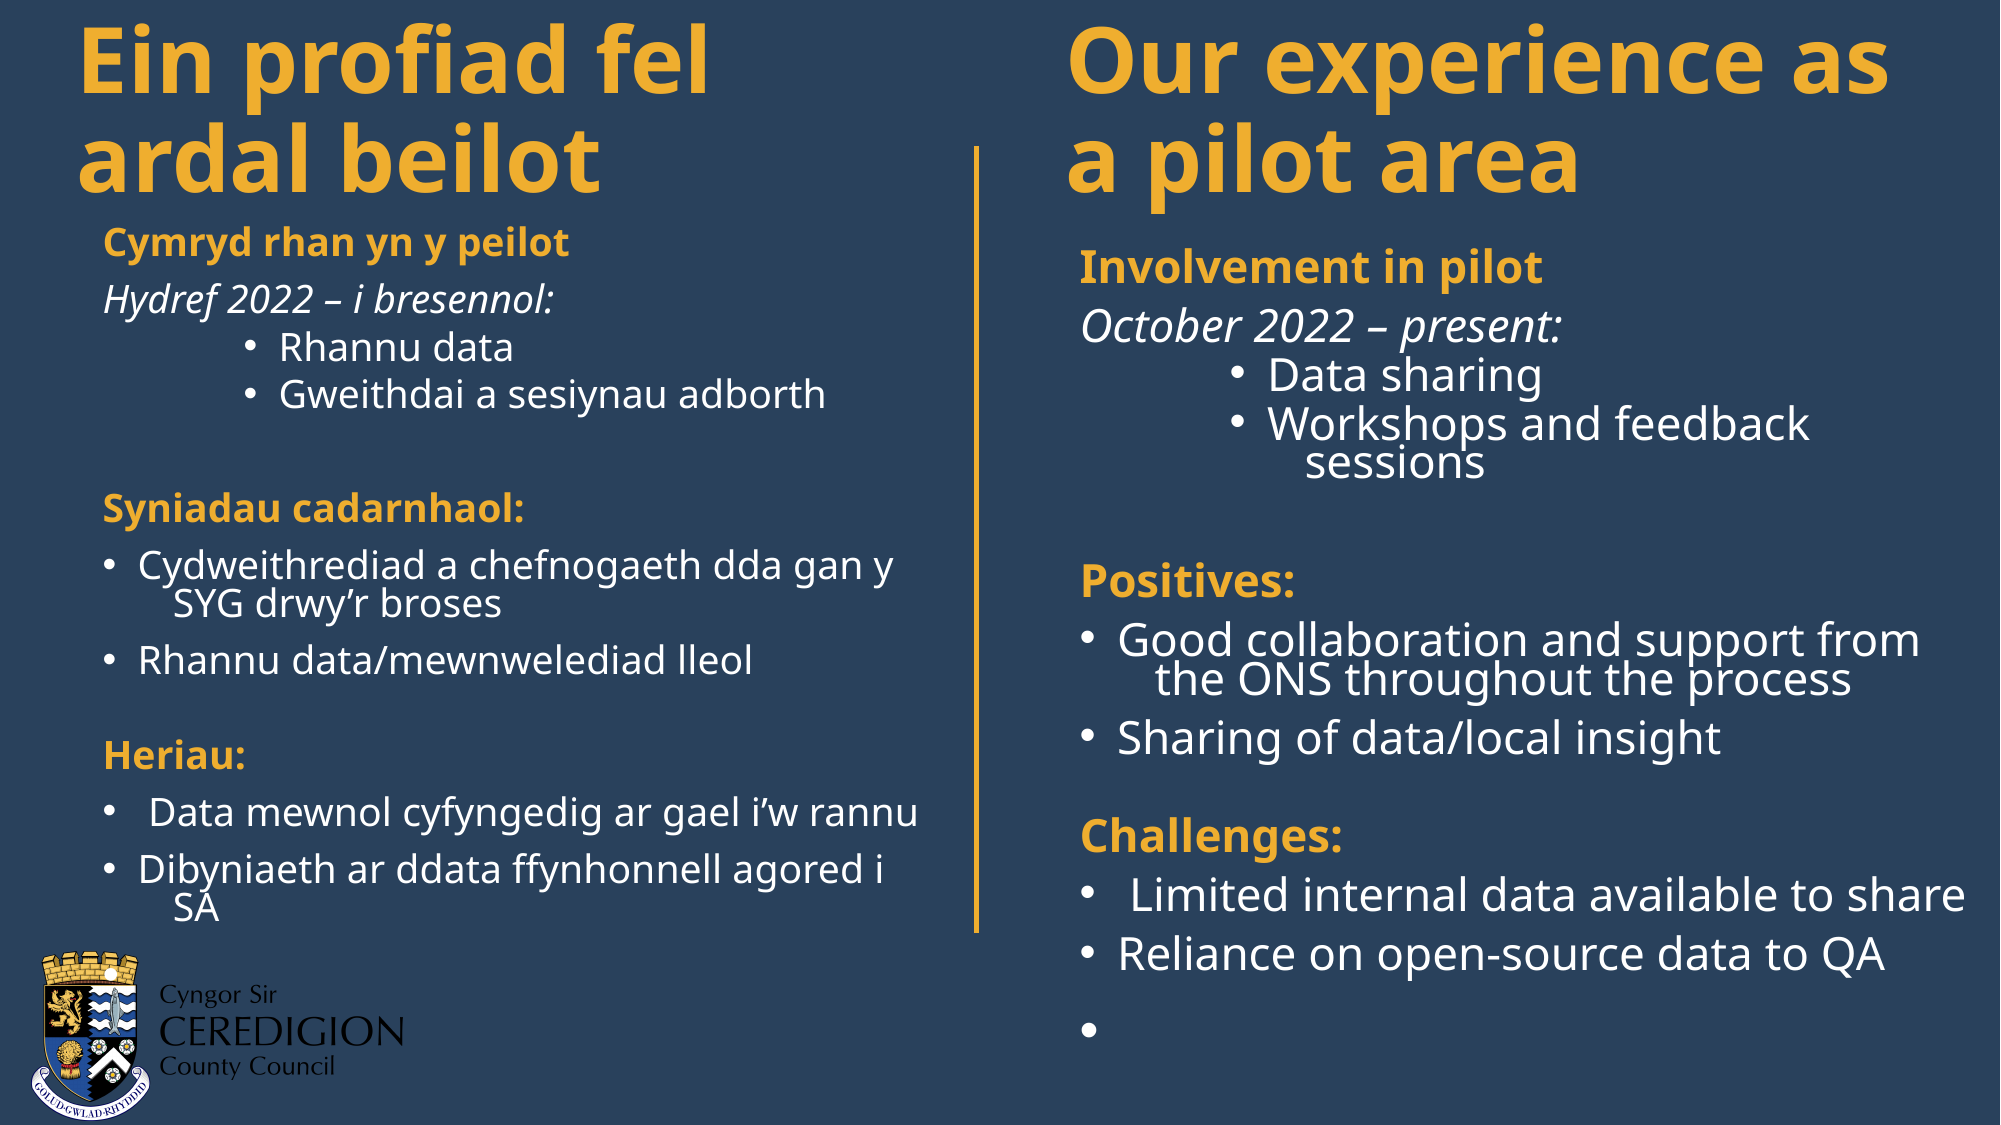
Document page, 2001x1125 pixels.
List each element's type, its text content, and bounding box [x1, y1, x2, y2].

text_box Our experience as a pilot area [1049, 4, 1913, 222]
picture [31, 951, 403, 1121]
text_box Cymryd rhan yn y peilot Hydref 2022 – i bresennol: Rhannu data Gweithdai a sesiynau adborth Syniadau cadarnhaol: Cydweithrediad a chefnogaeth dda gan y SYG drwy’r broses Rhannu data/mewnwelediad lleol Heriau: Data mewnol cyfyngedig ar gael i’w rannu Dibyniaeth ar ddata ffynhonnell agored i SA [87, 219, 951, 973]
text_box Ein profiad fel ardal beilot [61, 4, 925, 222]
list Involvement in pilot October 2022 – present: Data sharing Workshops and feedback sessions Positives: Good collaboration and support from the ONS throughout the process Sharing of data/local insight Challenges: Limited internal data available to share Reliance on open-source data to QA [1064, 245, 2000, 999]
